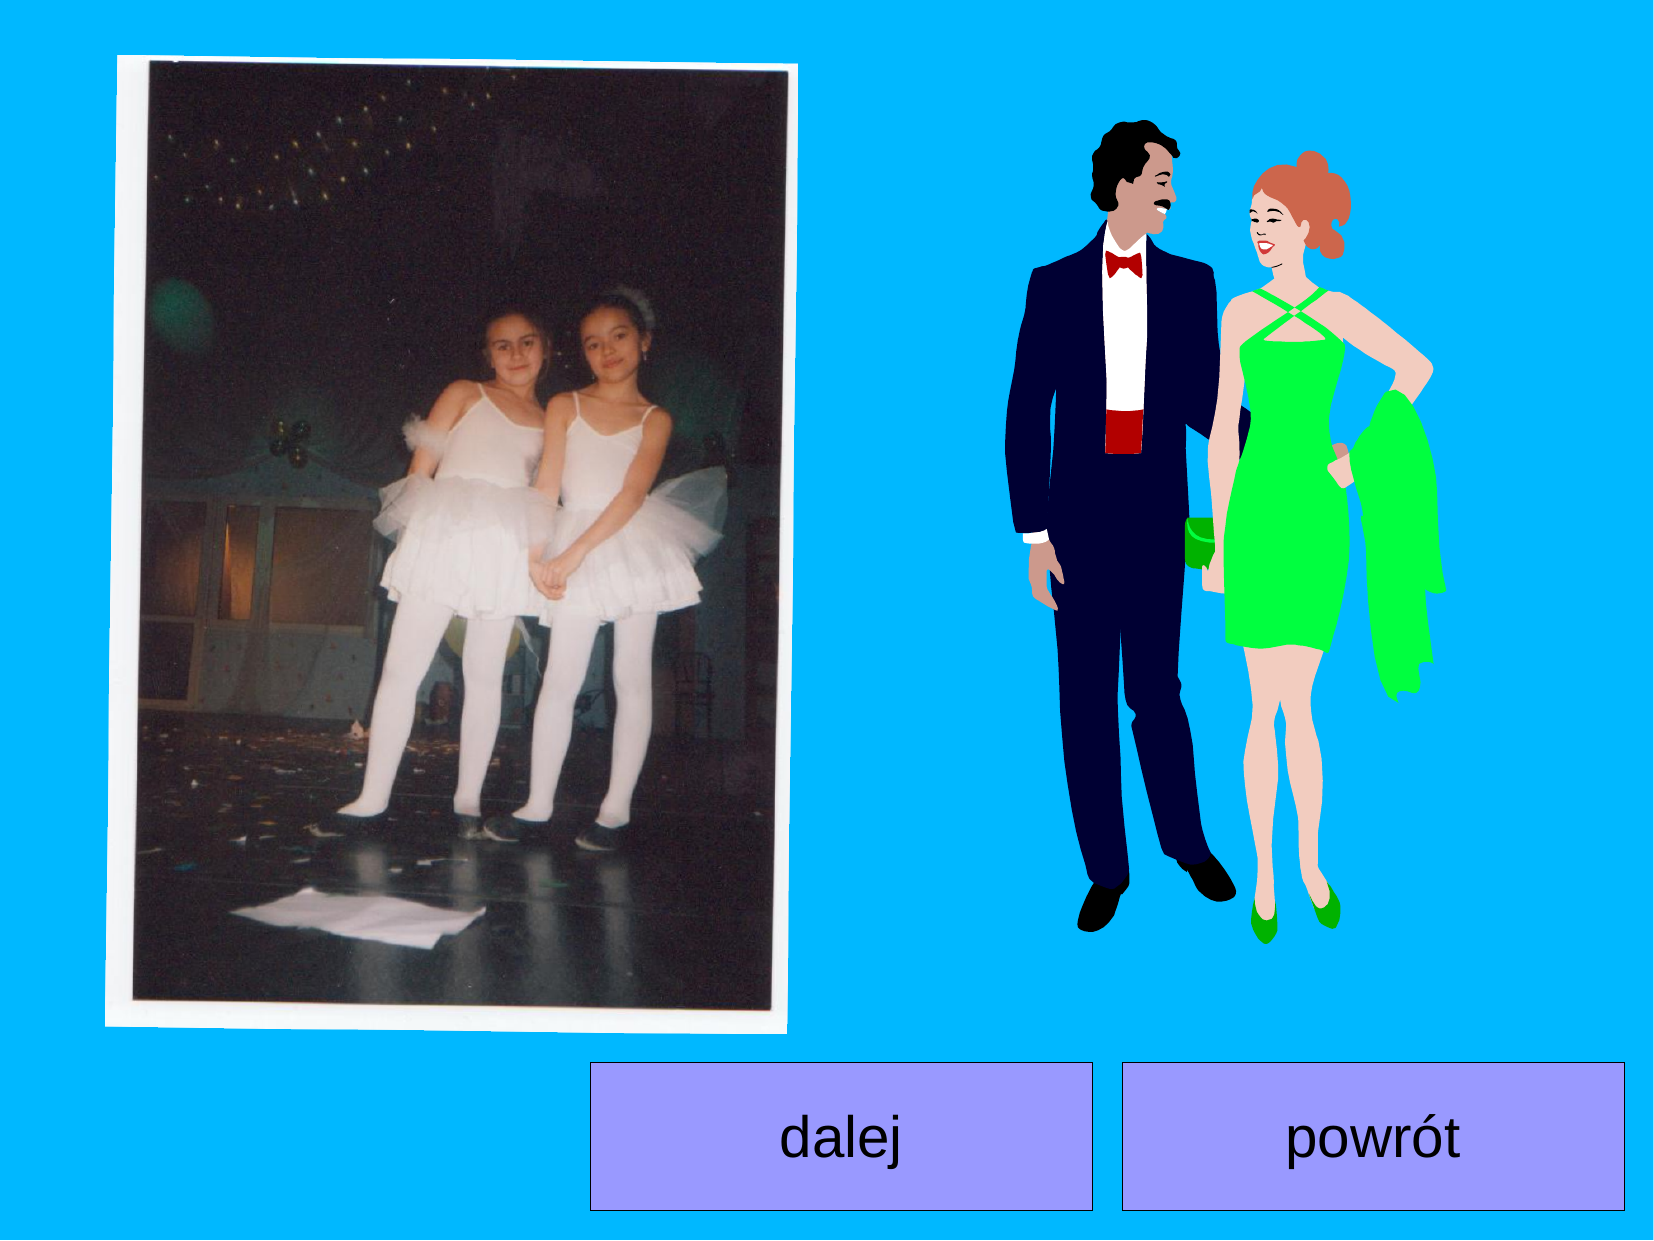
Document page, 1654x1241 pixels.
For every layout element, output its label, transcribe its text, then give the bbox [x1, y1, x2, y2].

picture [1006, 121, 1445, 943]
picture [106, 56, 797, 1033]
text_box powrót [1122, 1062, 1625, 1211]
text_box dalej [590, 1062, 1093, 1211]
